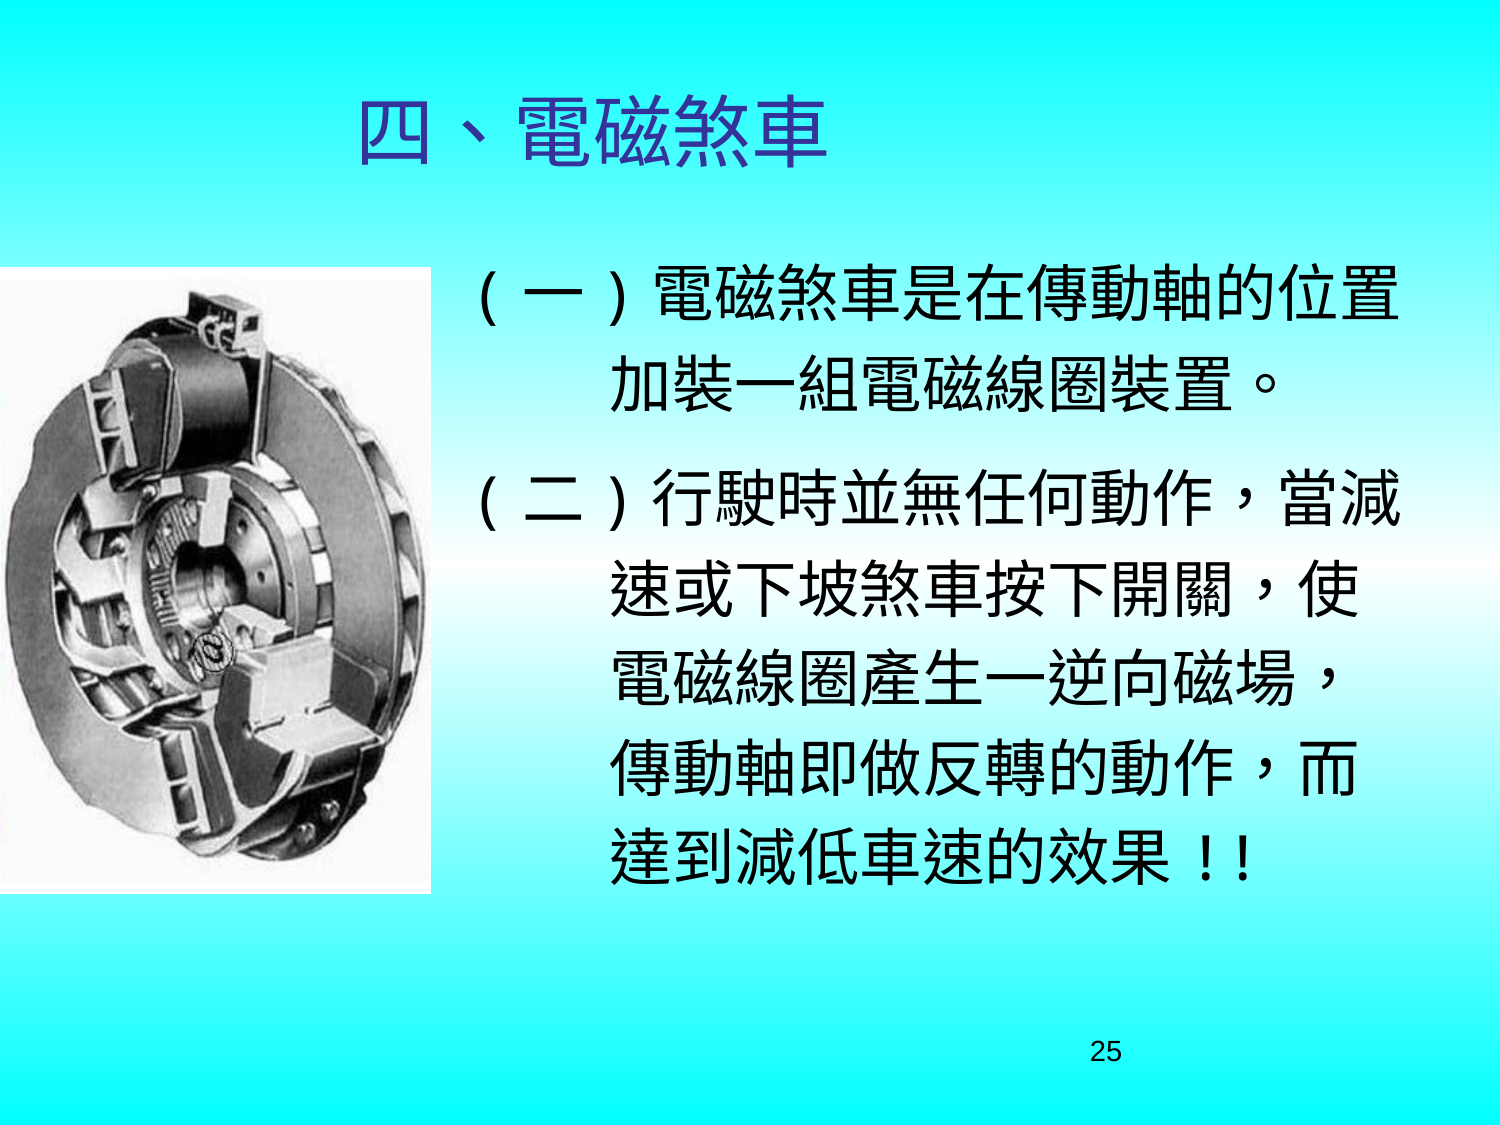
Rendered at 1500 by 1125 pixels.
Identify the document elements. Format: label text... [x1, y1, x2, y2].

picture [0, 267, 431, 894]
text_box 四、電磁煞車 [53, 31, 1081, 219]
text_box (一)電磁煞車是在傳動軸的位置 加裝一組電磁線圈裝置。 (二)行駛時並無任何動作，當減 速或下坡煞車按下開關，使 電磁線圈產生一逆向磁場， 傳動軸即做反轉的動作，而 達到減低車速的效果!! [455, 255, 1459, 1047]
text_box [1074, 1047, 1426, 1103]
